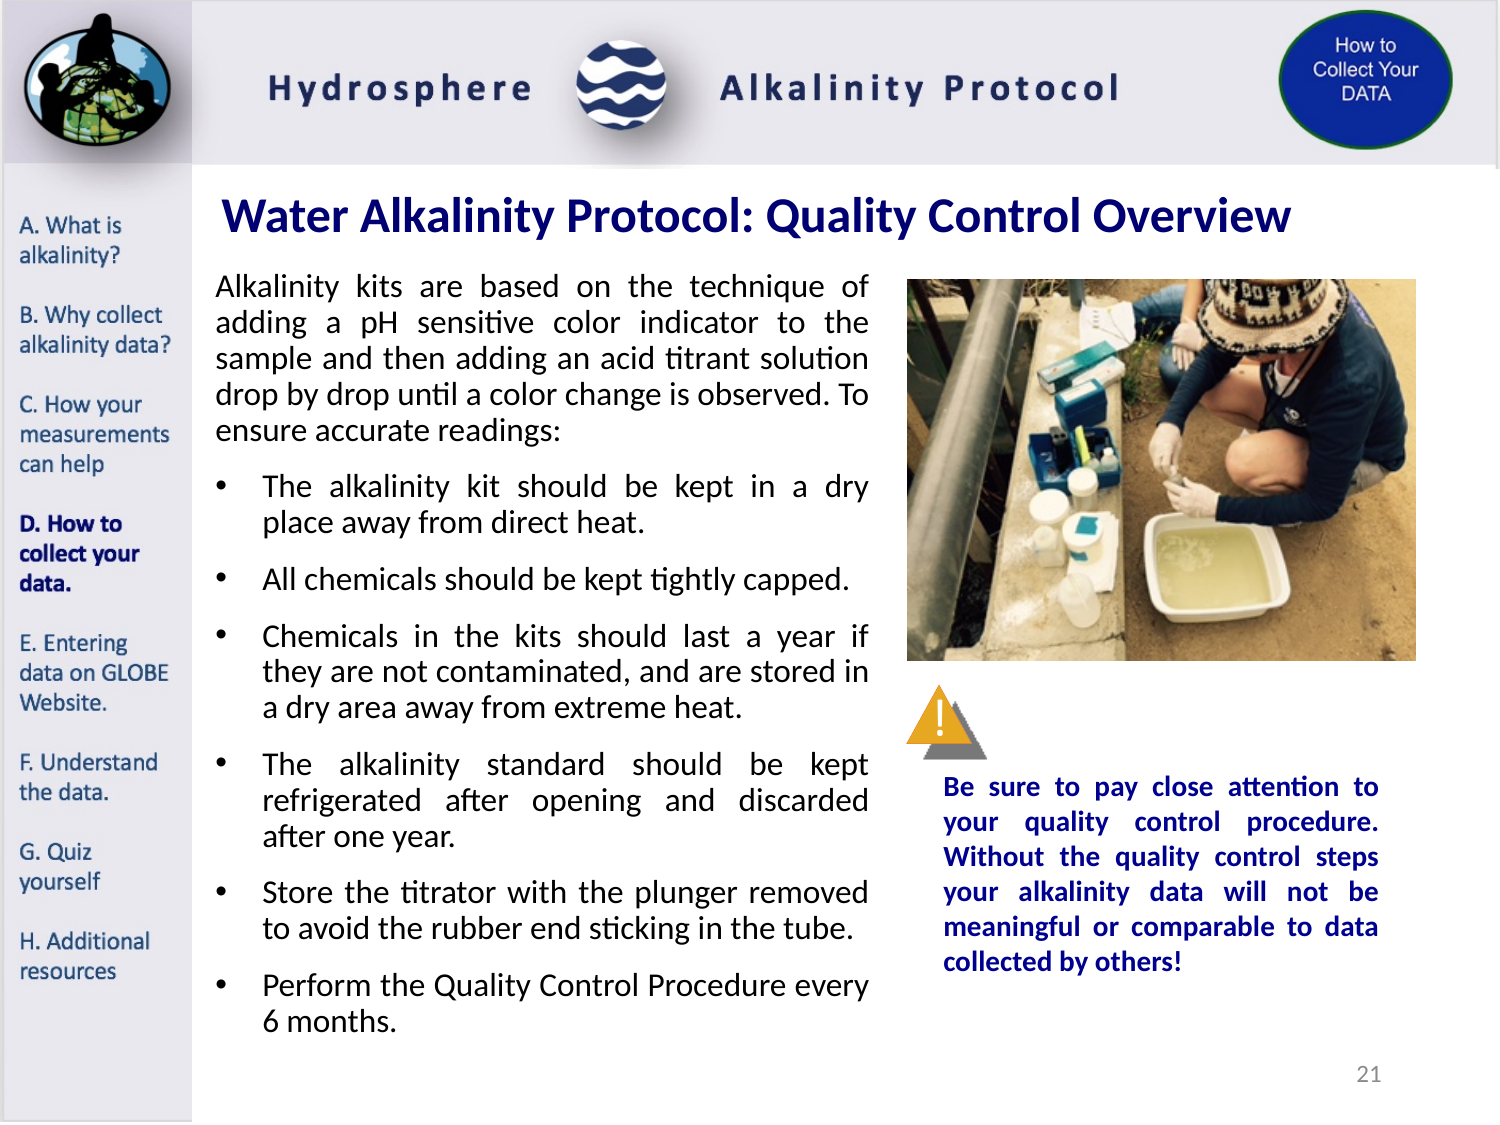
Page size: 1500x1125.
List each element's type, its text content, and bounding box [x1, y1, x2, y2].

title Water Alkalinity Protocol: Quality Control Overview [206, 170, 1500, 262]
list Alkalinity kits are based on the technique of adding a pH sensitive color indicator to the sample and then adding an acid titrant solution drop by drop until a color change is observed. To ensure accurate readings: The alkalinity kit should be kept in a dry place away from direct heat. All chemicals should be kept tightly capped. Chemicals in the kits should last a year if they are not contaminated, and are stored in a dry area away from extreme heat. The alkalinity standard should be kept refrigerated after opening and discarded after one year. Store the titrator with the plunger removed to avoid the rubber end sticking in the tube. Perform the Quality Control Procedure every 6 months. [200, 261, 886, 1125]
slide_number <number> [1059, 1042, 1397, 1103]
picture [907, 279, 1416, 661]
text_box Be sure to pay close attention to your quality control procedure. Without the quality control steps your alkalinity data will not be meaningful or comparable to data collected by others! [928, 715, 1395, 985]
picture [0, 0, 1500, 1123]
picture [906, 684, 972, 753]
